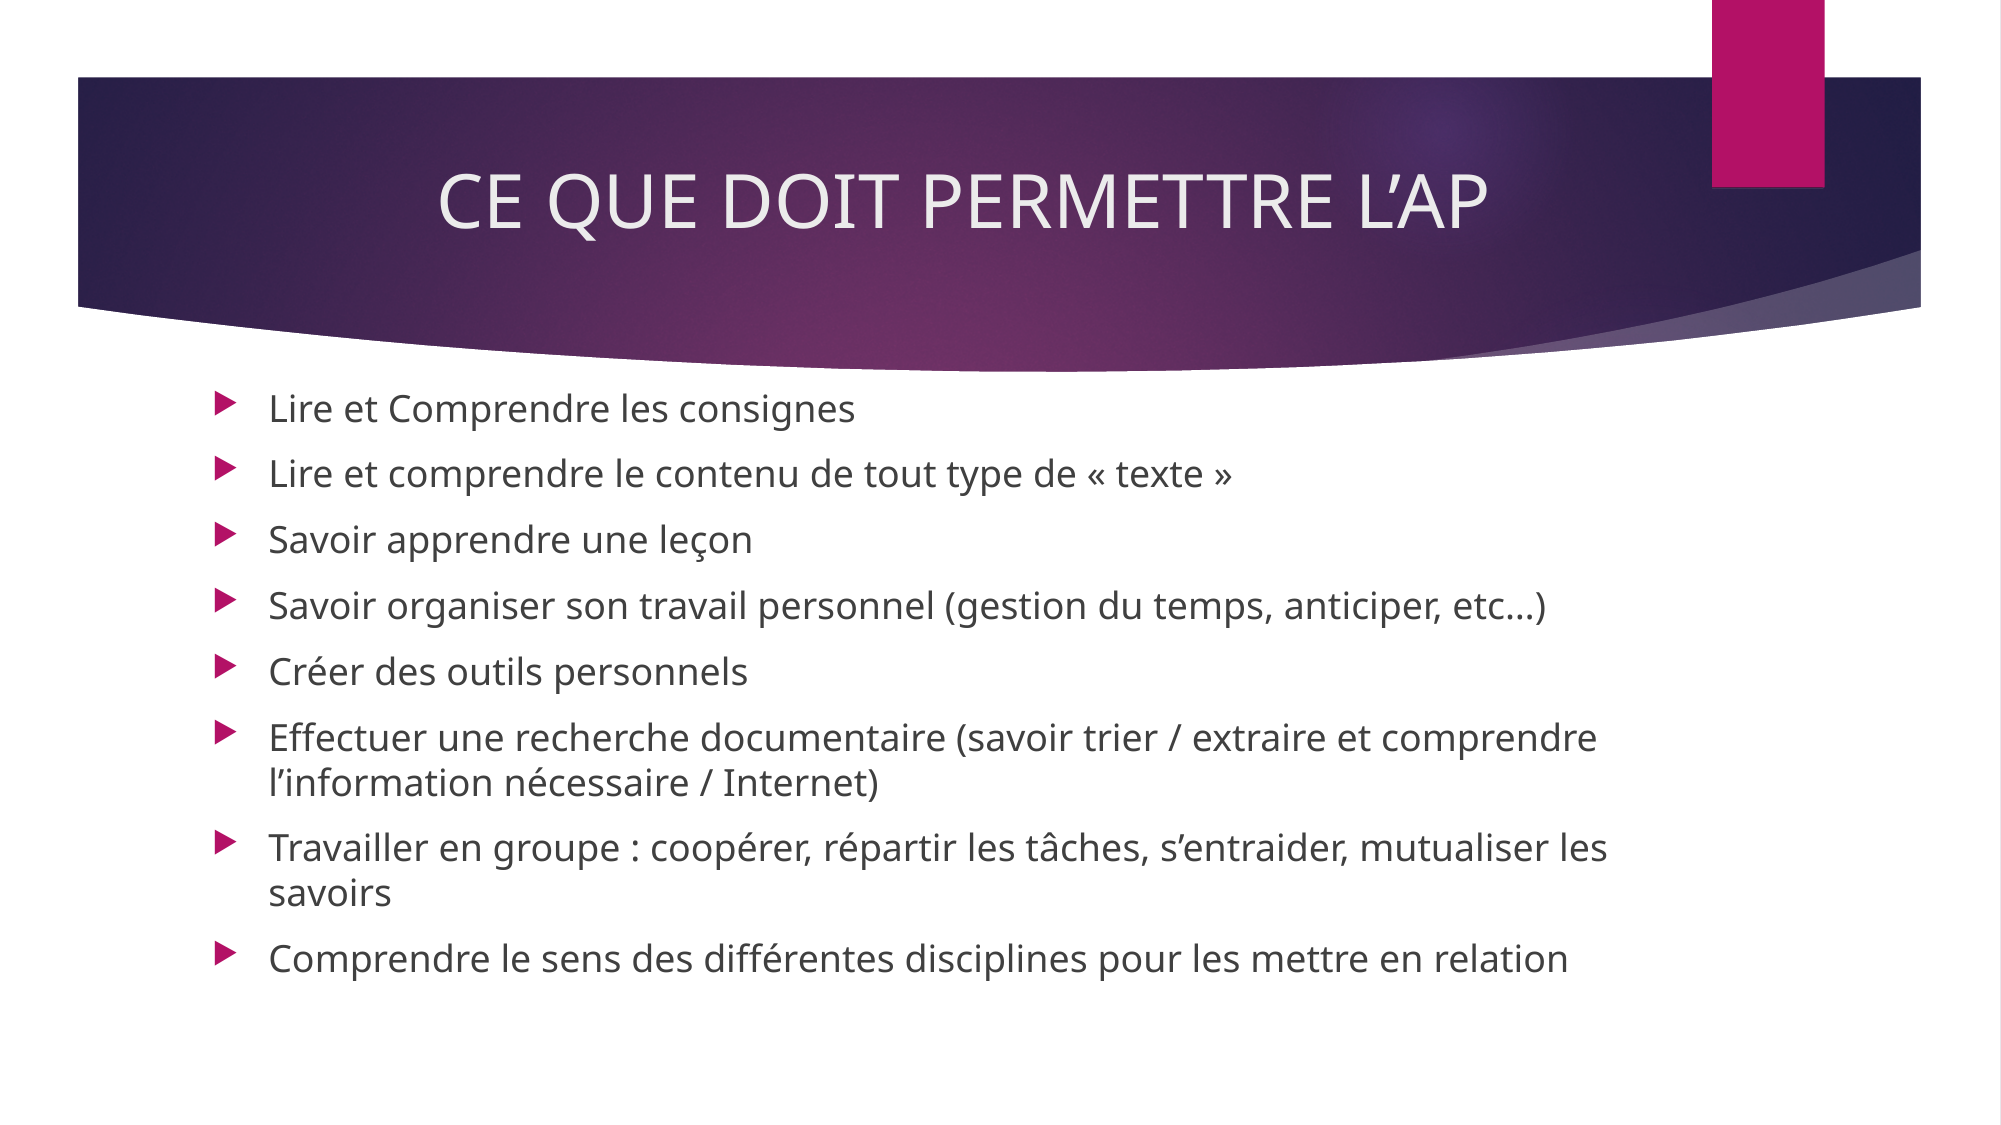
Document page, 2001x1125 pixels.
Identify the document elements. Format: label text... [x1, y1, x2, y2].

picture [79, 78, 1920, 371]
title CE QUE DOIT PERMETTRE L’AP [245, 140, 1683, 258]
list Lire et Comprendre les consignes Lire et comprendre le contenu de tout type de « texte » Savoir apprendre une leçon Savoir organiser son travail personnel (gestion du temps, anticiper, etc…) Créer des outils personnels Effectuer une recherche documentaire (savoir trier / extraire et comprendre l’information nécessaire / Internet) Travailler en groupe : coopérer, répartir les tâches, s’entraider, mutualiser les savoirs Comprendre le sens des différentes disciplines pour les mettre en relation [197, 377, 1635, 1066]
